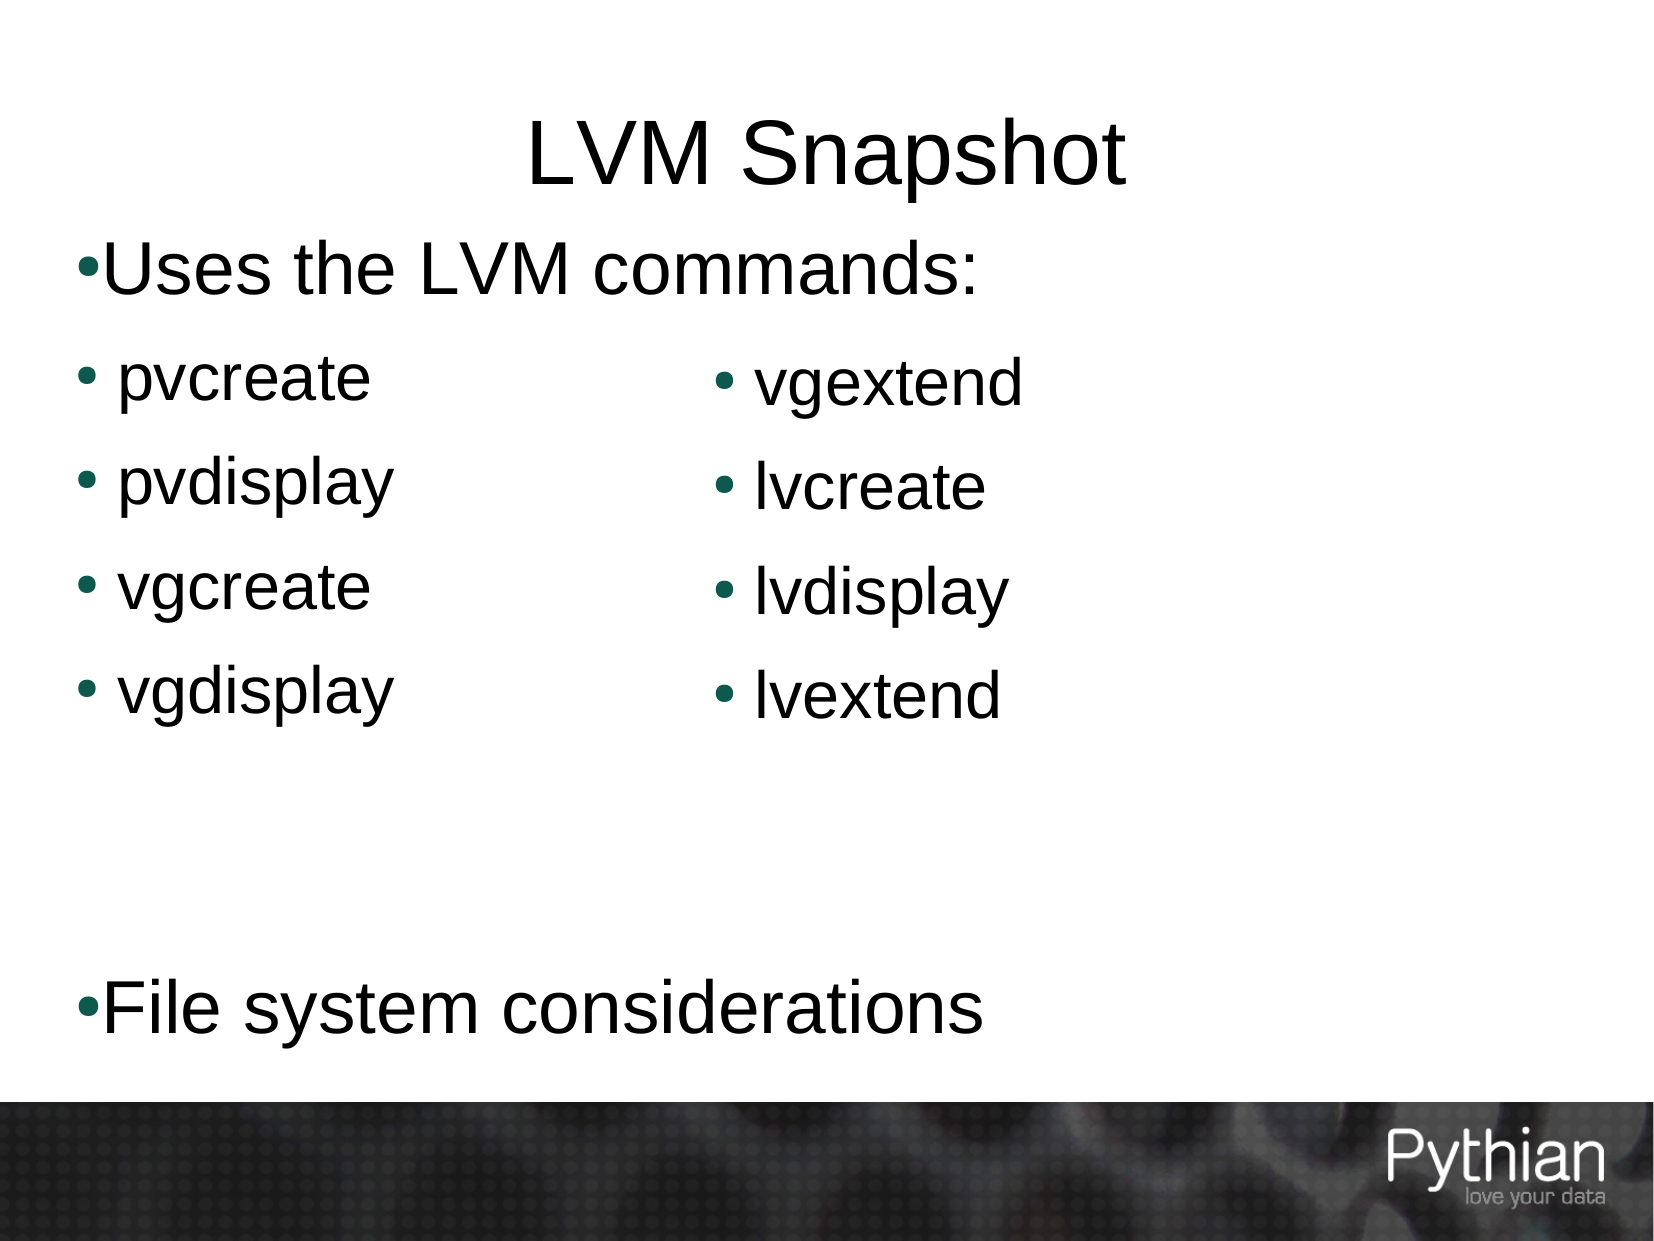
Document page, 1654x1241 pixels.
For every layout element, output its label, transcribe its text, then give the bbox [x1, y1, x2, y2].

picture [0, 1102, 1654, 1241]
list Uses the LVM commands: pvcreate pvdisplay vgcreate vgdisplay File system considerations [75, 226, 1013, 1050]
title LVM Snapshot [82, 49, 1571, 231]
list vgextend lvcreate lvdisplay lvextend [712, 231, 1651, 1013]
